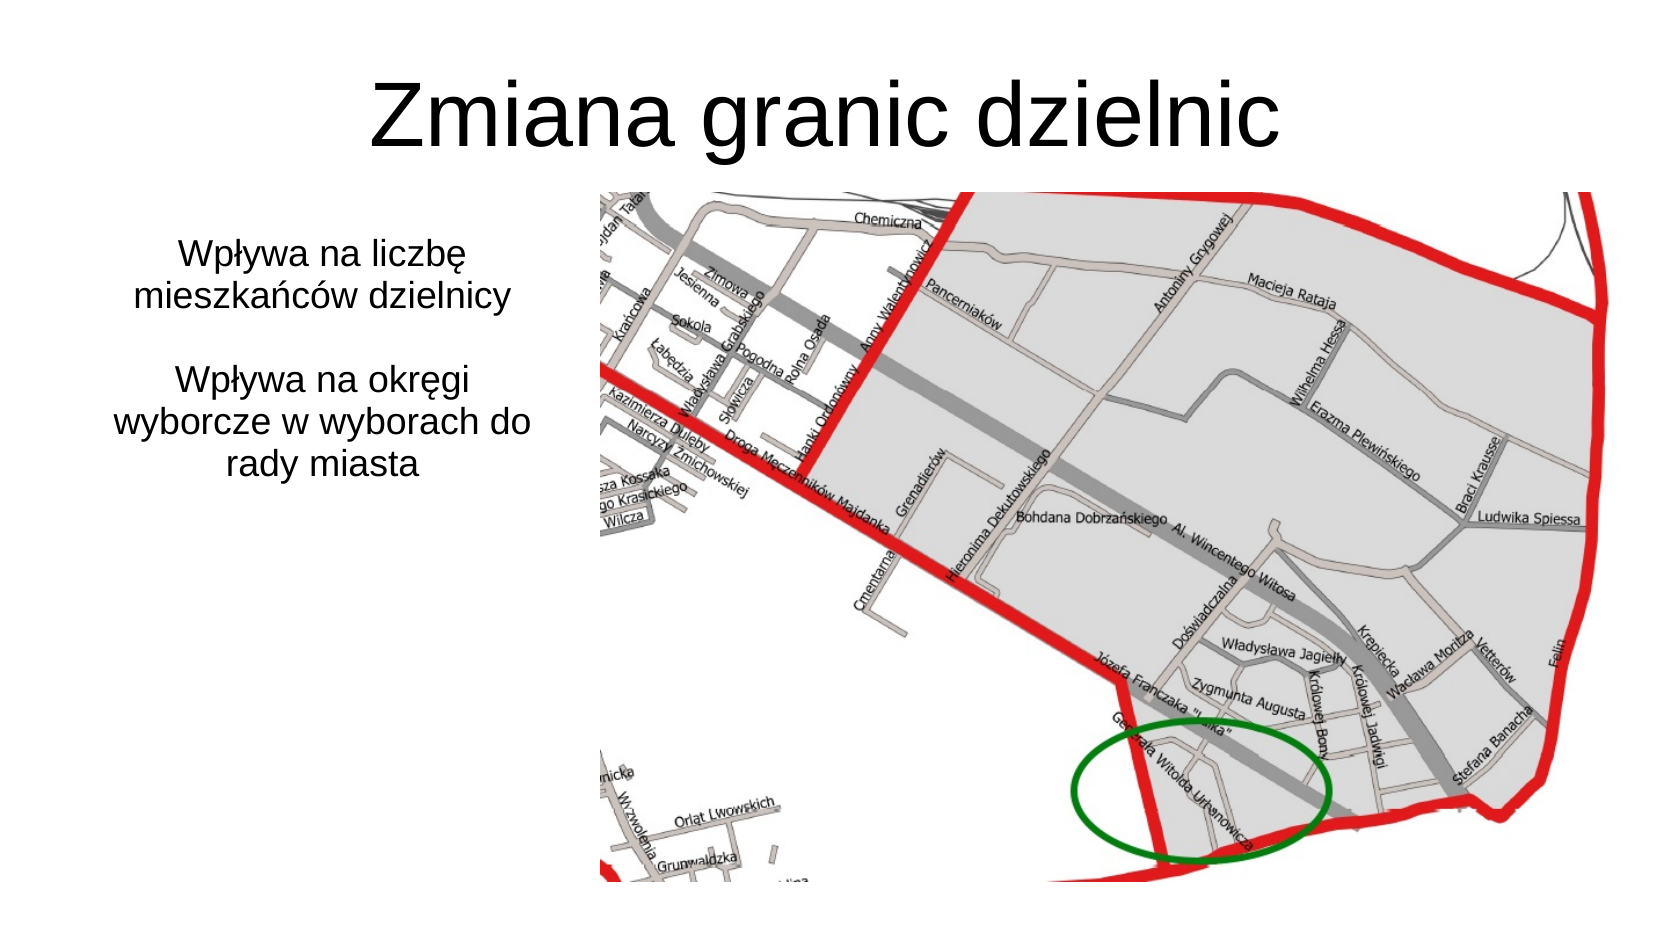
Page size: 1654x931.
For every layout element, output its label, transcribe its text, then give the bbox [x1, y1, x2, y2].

text_box Wpływa na liczbę mieszkańców dzielnicy Wpływa na okręgi wyborcze w wyborach do rady miasta [90, 225, 556, 504]
picture [600, 192, 1654, 882]
title Zmiana granic dzielnic [82, 37, 1571, 193]
